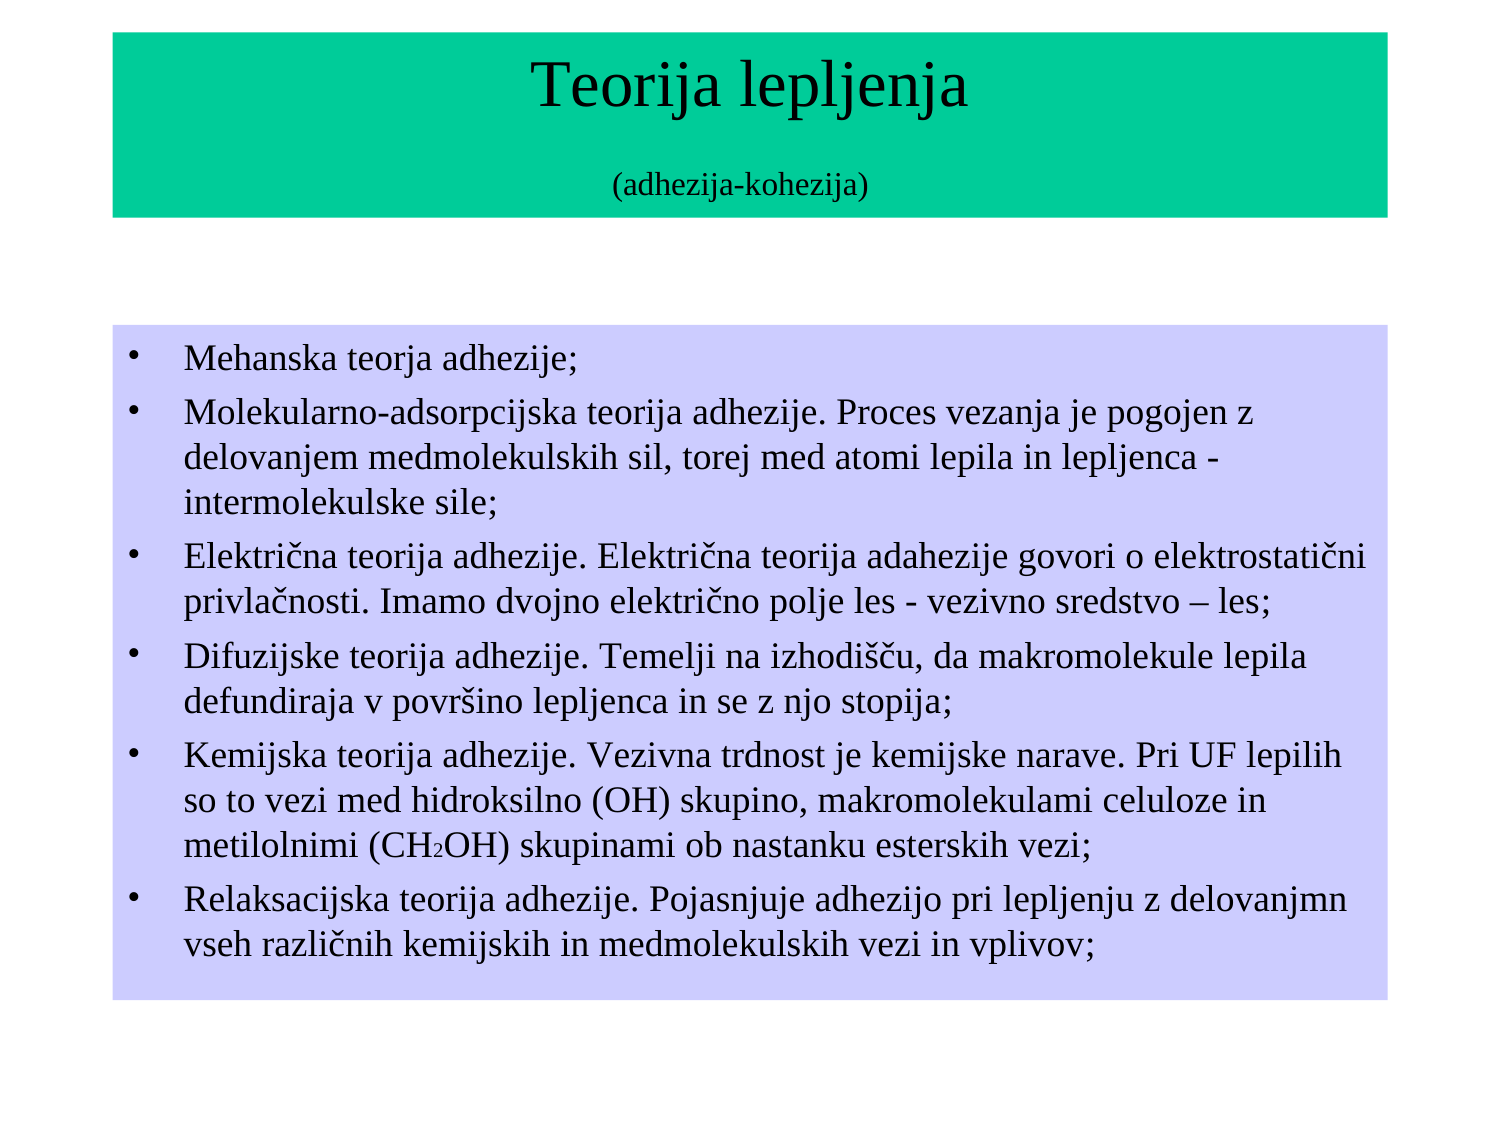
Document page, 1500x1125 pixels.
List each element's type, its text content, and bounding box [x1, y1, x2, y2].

list Mehanska teorja adhezije; Molekularno-adsorpcijska teorija adhezije. Proces vezanja je pogojen z delovanjem medmolekulskih sil, torej med atomi lepila in lepljenca - intermolekulske sile; Električna teorija adhezije. Električna teorija adahezije govori o elektrostatični privlačnosti. Imamo dvojno električno polje les - vezivno sredstvo – les; Difuzijske teorija adhezije. Temelji na izhodišču, da makromolekule lepila defundiraja v površino lepljenca in se z njo stopija; Kemijska teorija adhezije. Vezivna trdnost je kemijske narave. Pri UF lepilih so to vezi med hidroksilno (OH) skupino, makromolekulami celuloze in metilolnimi (CH2OH) skupinami ob nastanku esterskih vezi; Relaksacijska teorija adhezije. Pojasnjuje adhezijo pri lepljenju z delovanjmn vseh različnih kemijskih in medmolekulskih vezi in vplivov; [112, 324, 1388, 1001]
title Teorija lepljenja (adhezija-kohezija) [112, 32, 1388, 218]
